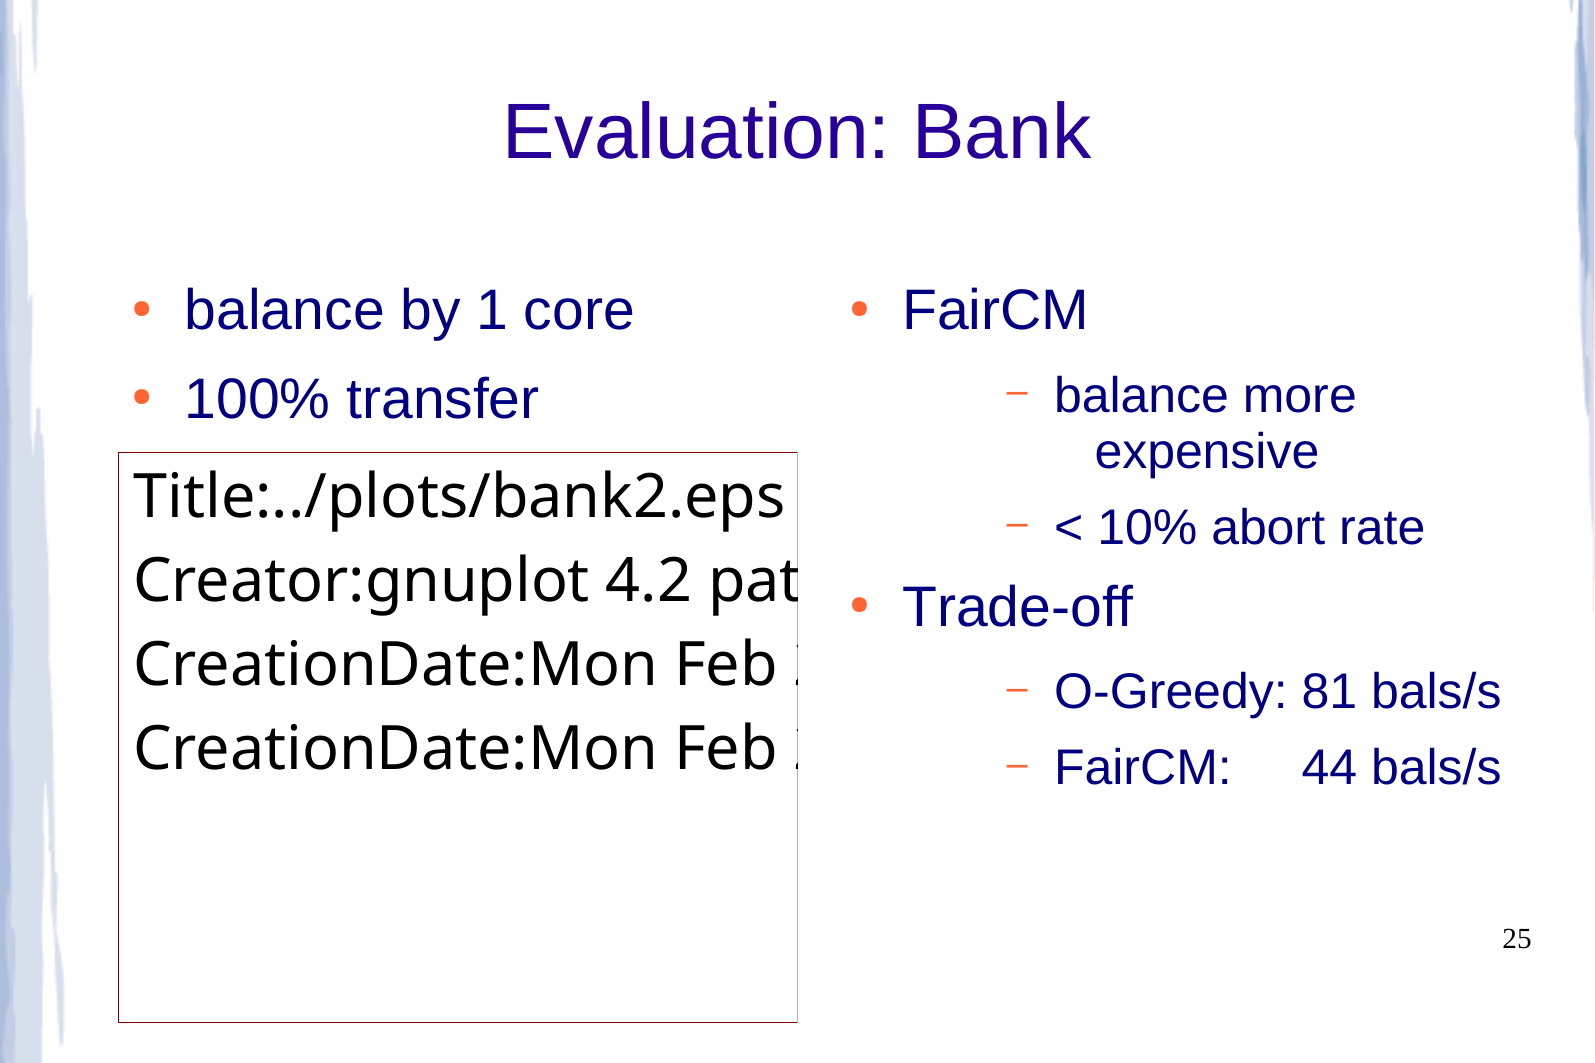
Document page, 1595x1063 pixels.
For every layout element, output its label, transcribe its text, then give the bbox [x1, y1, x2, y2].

picture [0, 0, 1595, 1063]
list balance by 1 core 100% transfer [113, 278, 798, 448]
title Evaluation: Bank [79, 42, 1515, 220]
list FairCM balance more expensive < 10% abort rate Trade-off O-Greedy: 81 bals/s FairCM: 44 bals/s [831, 278, 1516, 966]
